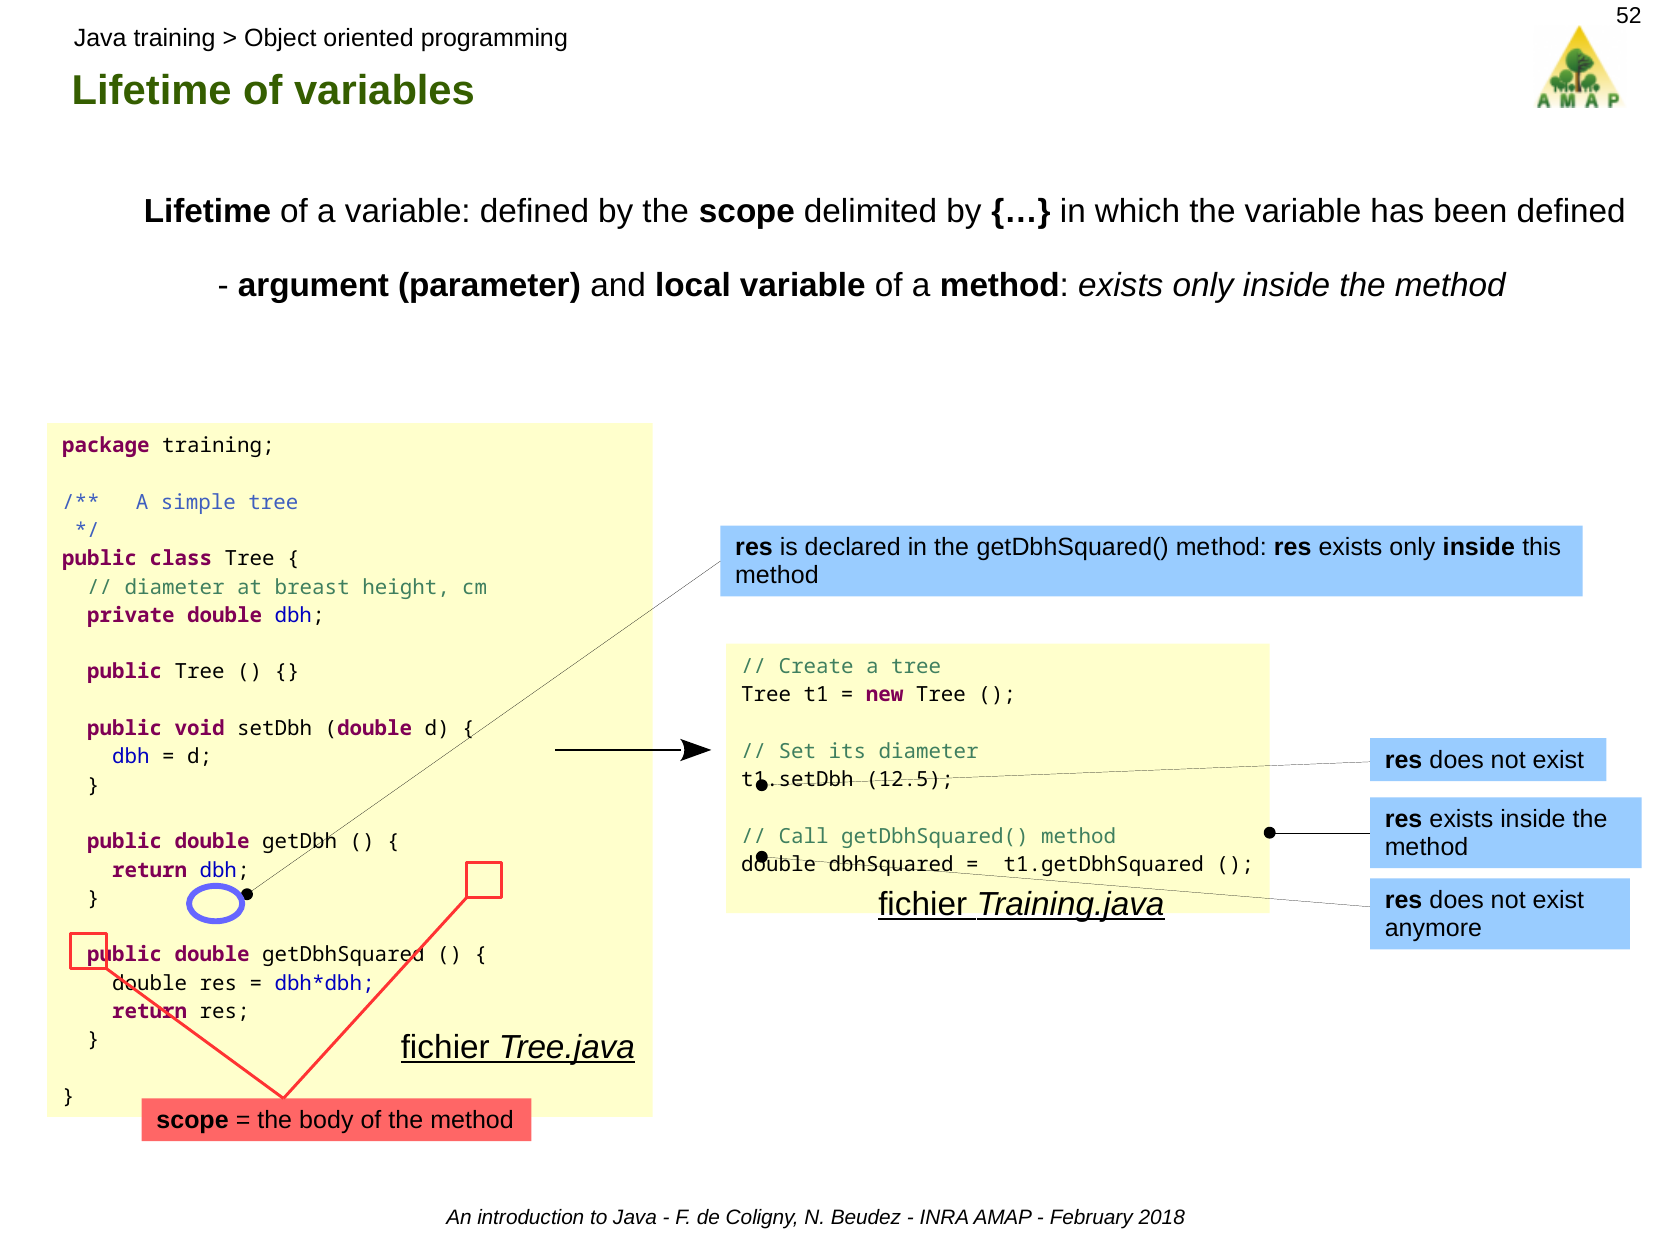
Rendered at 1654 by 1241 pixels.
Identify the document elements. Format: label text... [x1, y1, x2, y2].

text_box Lifetime of a variable: defined by the scope delimited by {…} in which the variable has been defined - argument (parameter) and local variable of a method: exists only inside the method [129, 184, 1654, 311]
text_box // Create a tree Tree t1 = new Tree (); // Set its diameter t1.setDbh (12.5); // Call getDbhSquared() method double dbhSquared = t1.getDbhSquared (); [726, 643, 1270, 877]
text_box package training; /** A simple tree */ public class Tree { // diameter at breast height, cm private double dbh; public Tree () {} public void setDbh (double d) { dbh = d; } public double getDbh () { return dbh; } public double getDbhSquared () { double res = dbh*dbh; return res; } } [47, 423, 653, 1021]
text_box fichier Training.java [863, 878, 1184, 931]
text_box res is declared in the getDbhSquared() method: res exists only inside this method [720, 525, 1583, 597]
text_box scope = the body of the method [141, 1098, 532, 1142]
text_box fichier Tree.java [385, 1021, 653, 1074]
text_box Java training > Object oriented programming [59, 16, 1004, 60]
text_box res does not exist [1370, 738, 1607, 782]
text_box res does not exist anymore [1370, 878, 1630, 950]
picture [1533, 25, 1627, 108]
text_box Lifetime of variables [56, 59, 1513, 121]
text_box res exists inside the method [1370, 797, 1642, 869]
